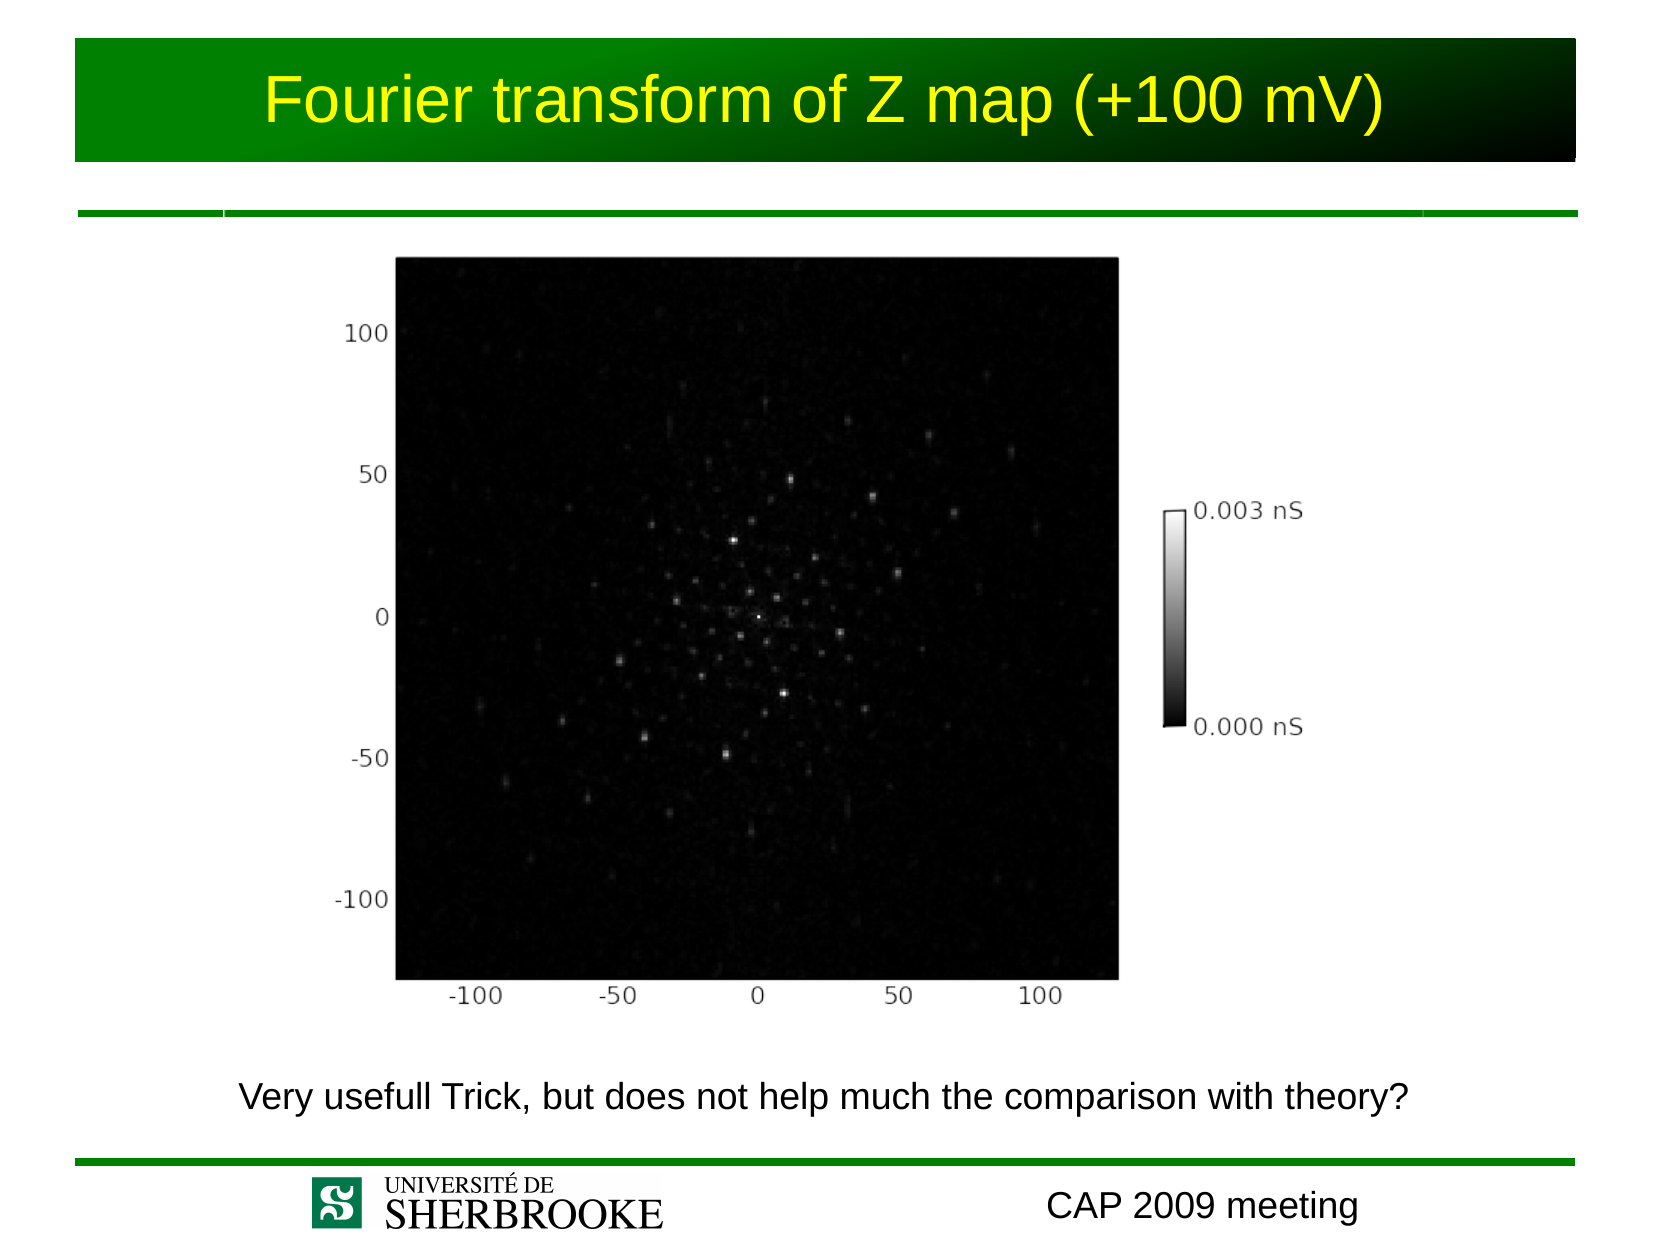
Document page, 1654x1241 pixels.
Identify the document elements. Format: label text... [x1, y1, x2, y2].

picture [223, 168, 1424, 1068]
picture [312, 1172, 663, 1229]
title Fourier transform of Z map (+100 mV) [75, 38, 1576, 162]
text_box Very usefull Trick, but does not help much the comparison with theory? [223, 1068, 1433, 1126]
